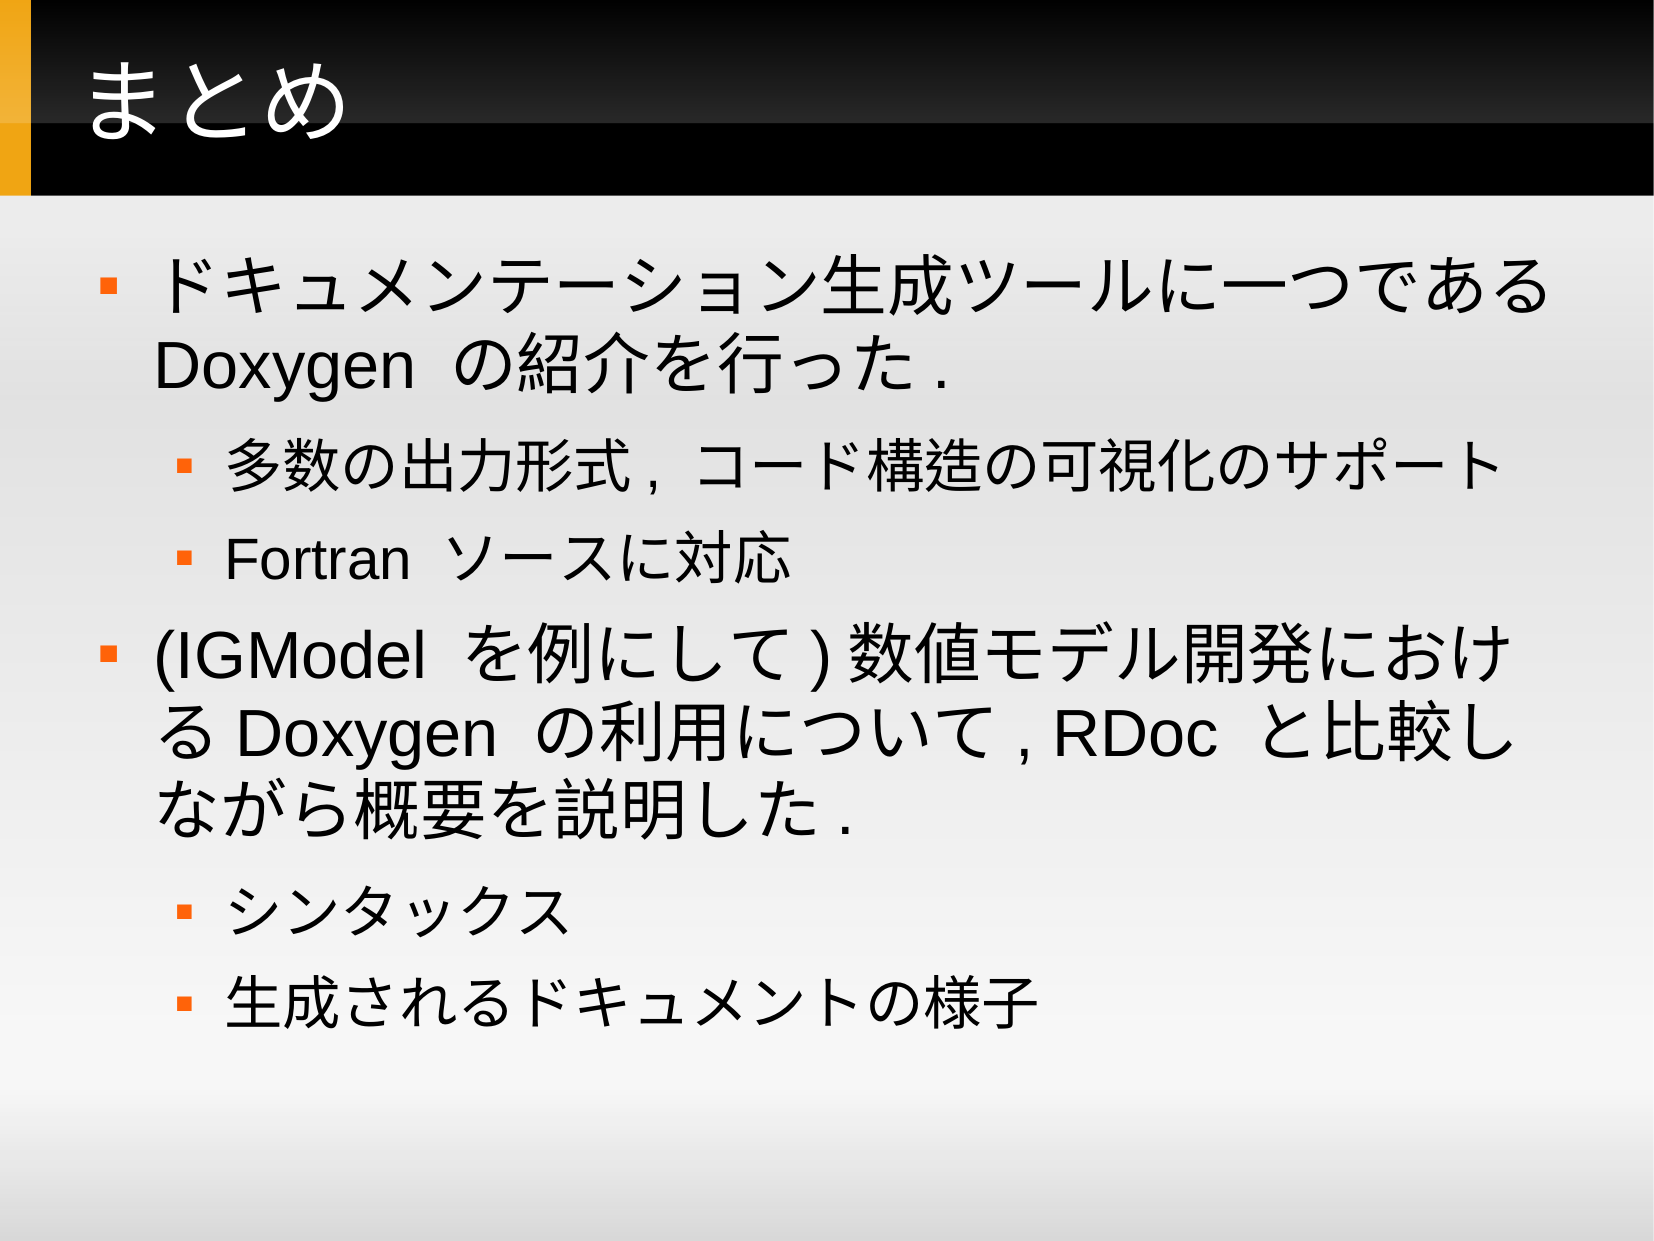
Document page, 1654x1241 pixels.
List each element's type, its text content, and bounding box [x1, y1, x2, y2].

title まとめ [76, 0, 1565, 208]
picture [0, 0, 1654, 1241]
list ドキュメンテーション生成ツールに一つである Doxygen の紹介を行った. 多数の出力形式, コード構造の可視化のサポート Fortran ソースに対応 (IGModel を例にして)数値モデル開発におけるDoxygen の利用について, RDoc と比較しながら概要を説明した. シンタックス 生成されるドキュメントの様子 [82, 248, 1571, 1128]
